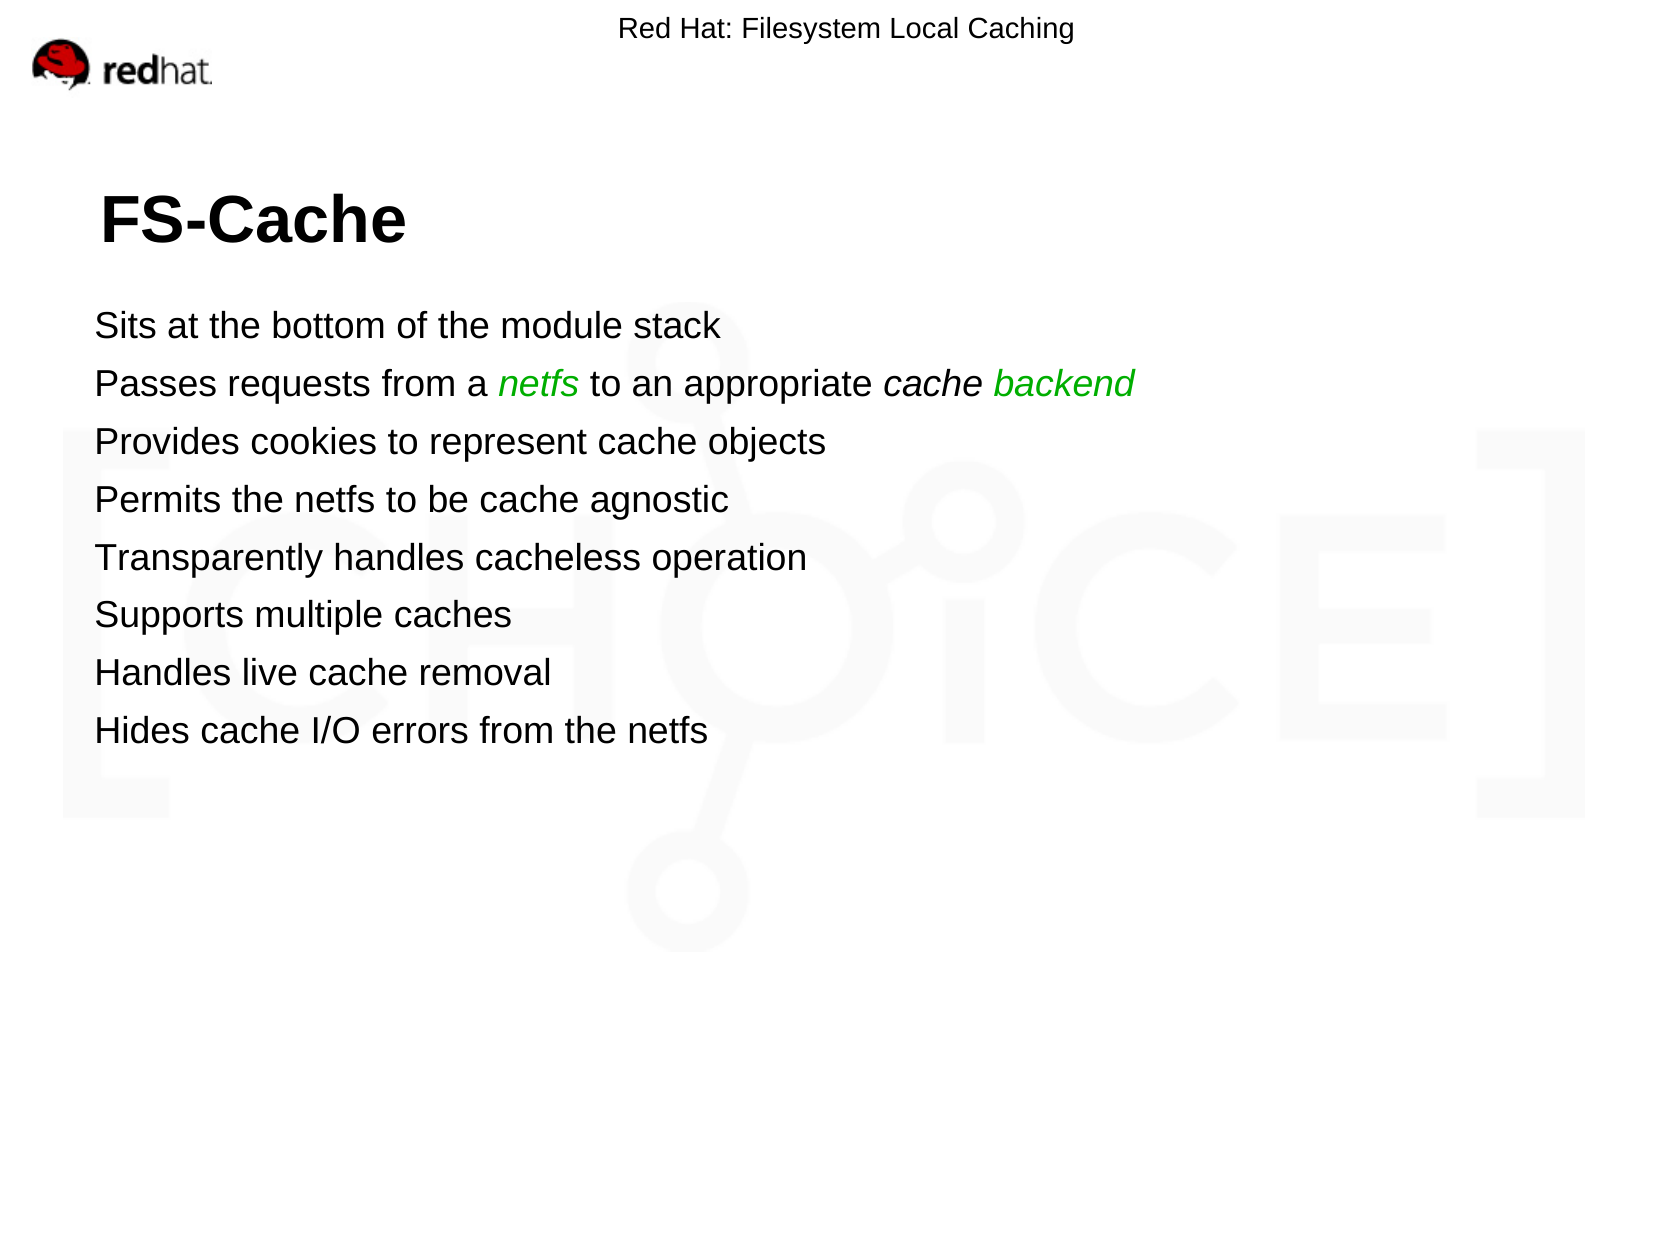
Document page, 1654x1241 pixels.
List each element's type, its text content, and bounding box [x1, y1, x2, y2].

list Sits at the bottom of the module stack Passes requests from a netfs to an appropriate cache backend Provides cookies to represent cache objects Permits the netfs to be cache agnostic Transparently handles cacheless operation Supports multiple caches Handles live cache removal Hides cache I/O errors from the netfs [94, 304, 1500, 1174]
title FS-Cache [100, 164, 1506, 275]
picture [31, 37, 212, 98]
picture [63, 302, 1585, 952]
